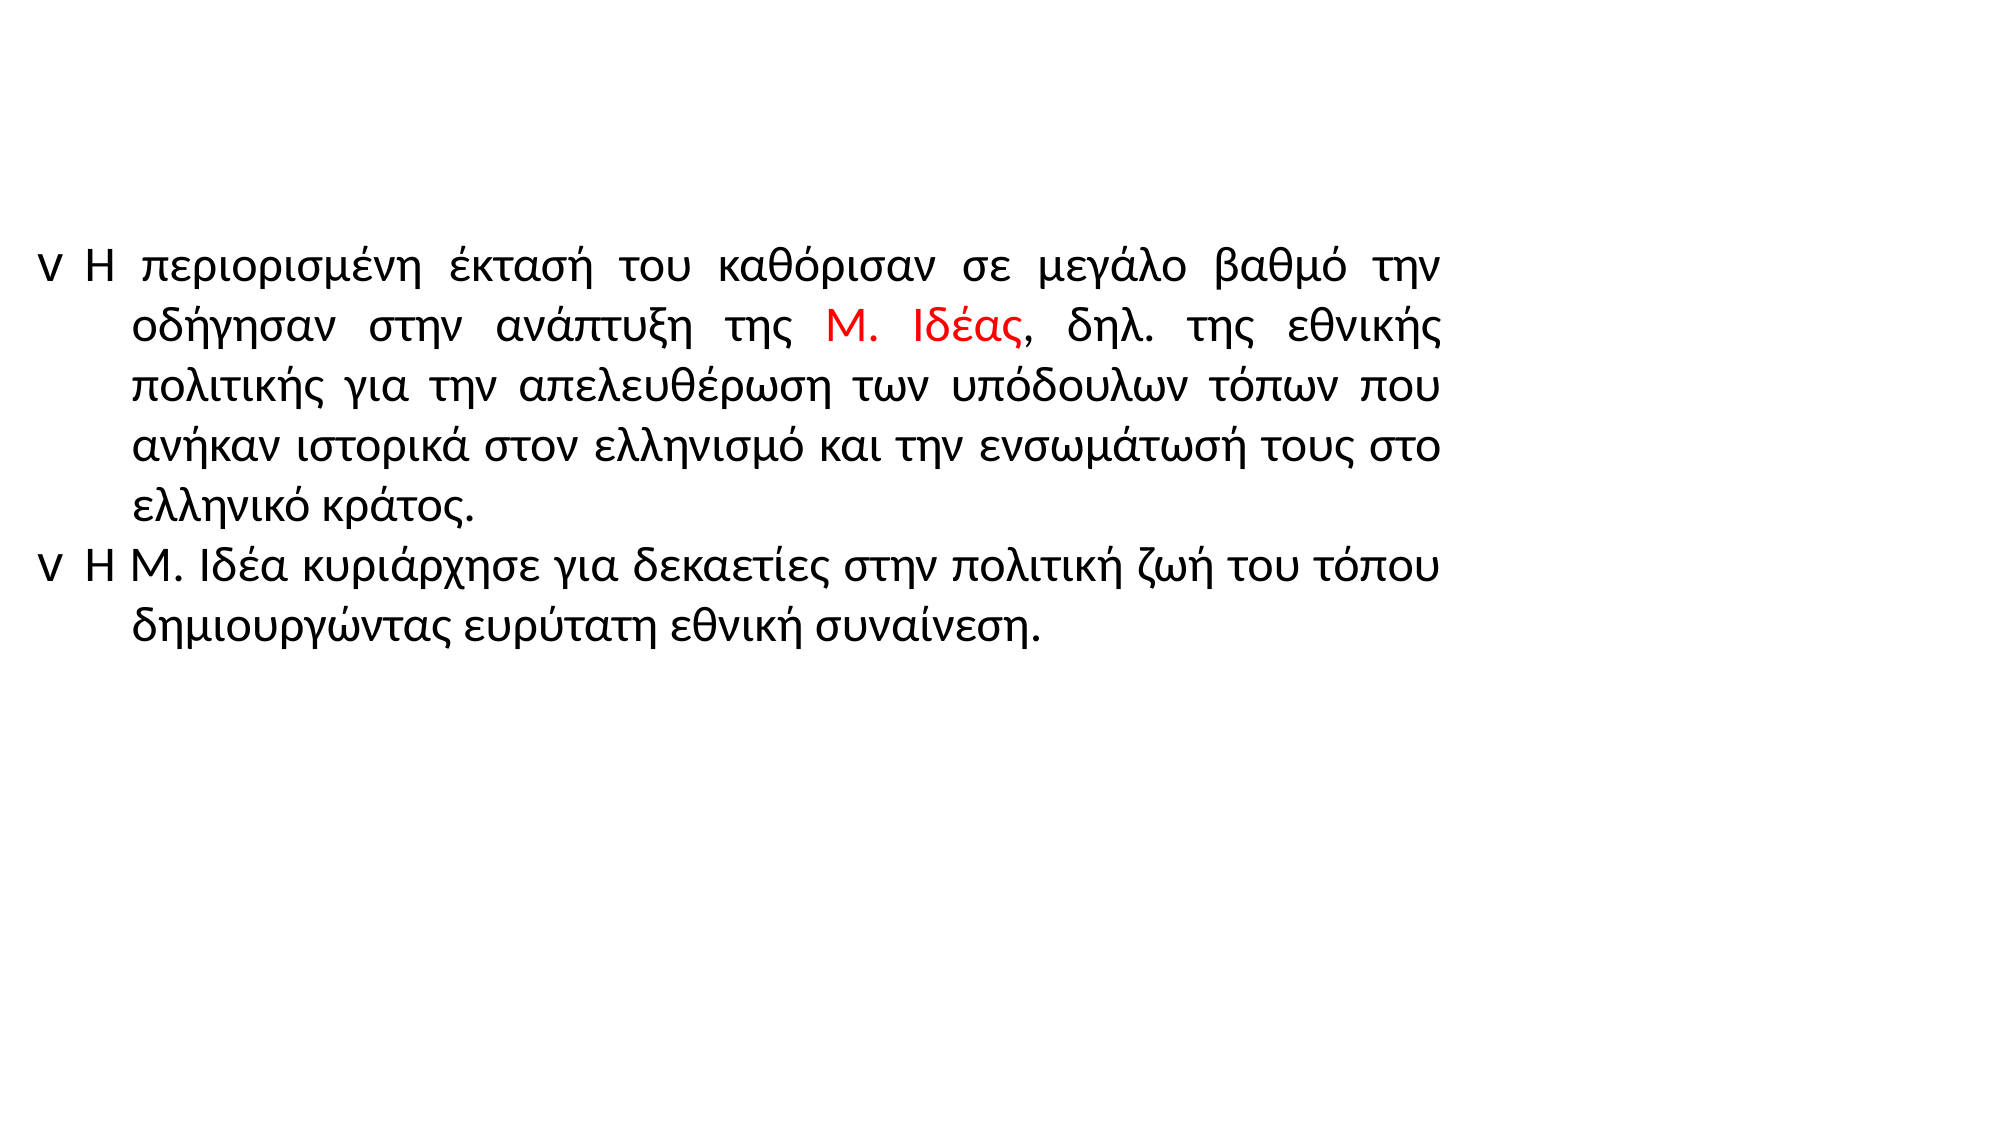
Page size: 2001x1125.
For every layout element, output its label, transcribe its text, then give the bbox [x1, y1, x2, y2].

text_box Η περιορισμένη έκτασή του καθόρισαν σε μεγάλο βαθμό την οδήγησαν στην ανάπτυξη της Μ. Ιδέας, δηλ. της εθνικής πολιτικής για την απελευθέρωση των υπόδουλων τόπων που ανήκαν ιστορικά στον ελληνισμό και την ενσωμάτωσή τους στο ελληνικό κράτος. Η Μ. Ιδέα κυριάρχησε για δεκαετίες στην πολιτική ζωή του τόπου δημιουργώντας ευρύτατη εθνική συναίνεση. [22, 224, 1457, 664]
